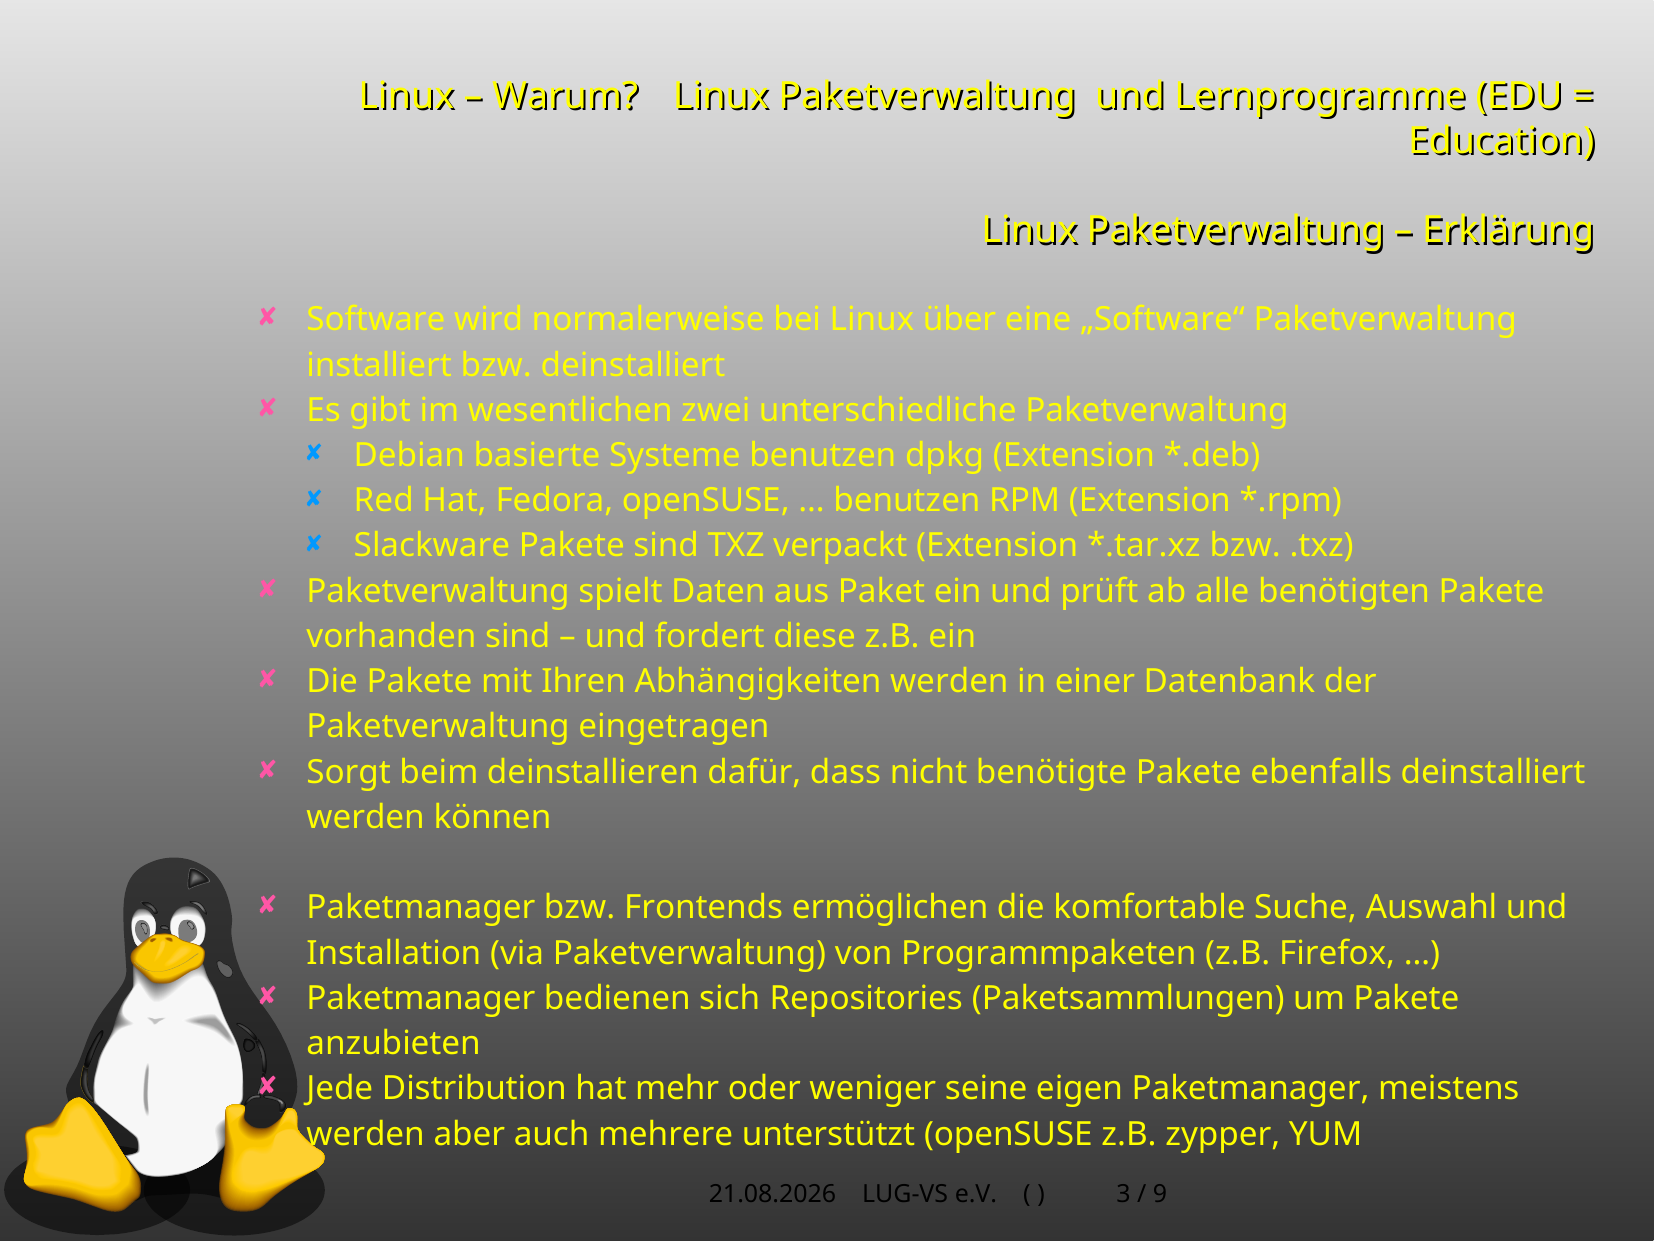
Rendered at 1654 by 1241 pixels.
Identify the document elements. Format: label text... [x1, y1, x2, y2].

list Software wird normalerweise bei Linux über eine „Software“ Paketverwaltung installiert bzw. deinstalliert Es gibt im wesentlichen zwei unterschiedliche Paketverwaltung Debian basierte Systeme benutzen dpkg (Extension *.deb) Red Hat, Fedora, openSUSE, … benutzen RPM (Extension *.rpm) Slackware Pakete sind TXZ verpackt (Extension *.tar.xz bzw. .txz) Paketverwaltung spielt Daten aus Paket ein und prüft ab alle benötigten Pakete vorhanden sind – und fordert diese z.B. ein Die Pakete mit Ihren Abhängigkeiten werden in einer Datenbank der Paketverwaltung eingetragen Sorgt beim deinstallieren dafür, dass nicht benötigte Pakete ebenfalls deinstalliert werden können Paketmanager bzw. Frontends ermöglichen die komfortable Suche, Auswahl und Installation (via Paketverwaltung) von Programmpaketen (z.B. Firefox, …) Paketmanager bedienen sich Repositories (Paketsammlungen) um Pakete anzubieten Jede Distribution hat mehr oder weniger seine eigen Paketmanager, meistens werden aber auch mehrere unterstützt (openSUSE z.B. zypper, YUM [259, 295, 1595, 1132]
title Linux – Warum? Linux Paketverwaltung und Lernprogramme (EDU = Education) Linux Paketverwaltung – Erklärung [167, 58, 1595, 266]
